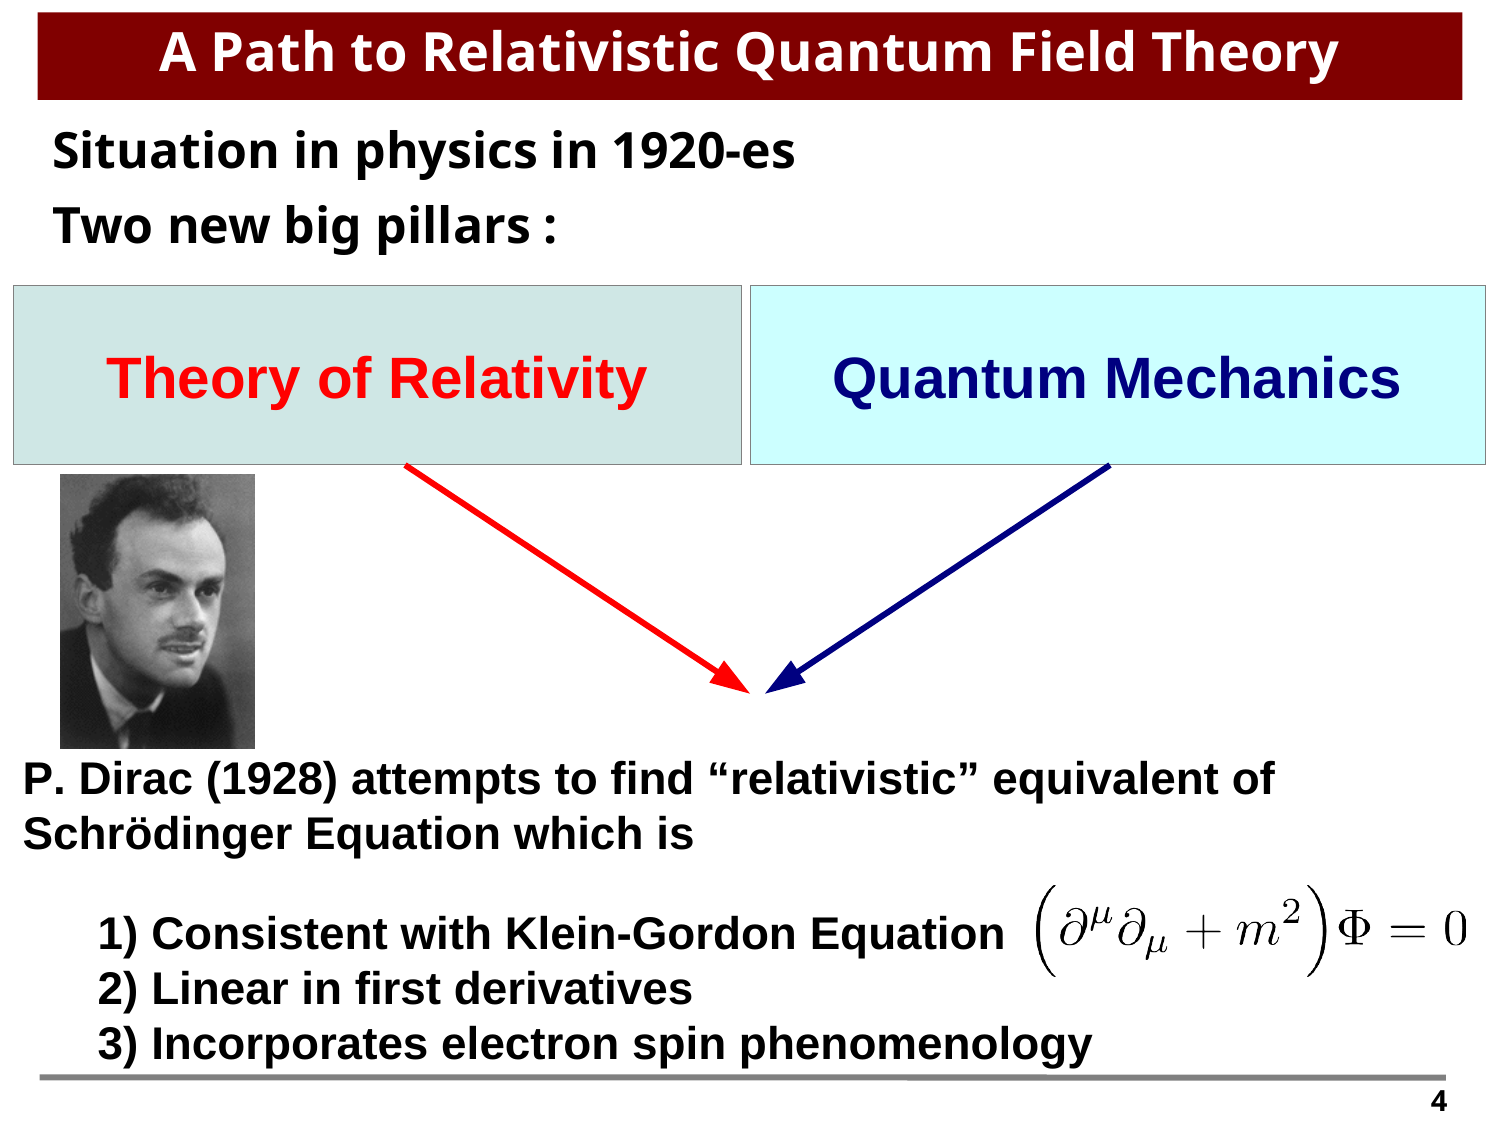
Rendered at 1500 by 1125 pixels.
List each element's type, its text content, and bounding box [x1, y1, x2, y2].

text_box P. Dirac (1928) attempts to find “relativistic” equivalent of Schrödinger Equation which is 1) Consistent with Klein-Gordon Equation 2) Linear in first derivatives 3) Incorporates electron spin phenomenology [7, 693, 1500, 1076]
picture [60, 474, 255, 750]
list Situation in physics in 1920-es Two new big pillars : [37, 117, 1444, 271]
picture [1035, 885, 1466, 977]
text_box Quantum Mechanics [750, 285, 1486, 465]
text_box Theory of Relativity [13, 285, 742, 465]
title A Path to Relativistic Quantum Field Theory [45, 12, 1456, 96]
